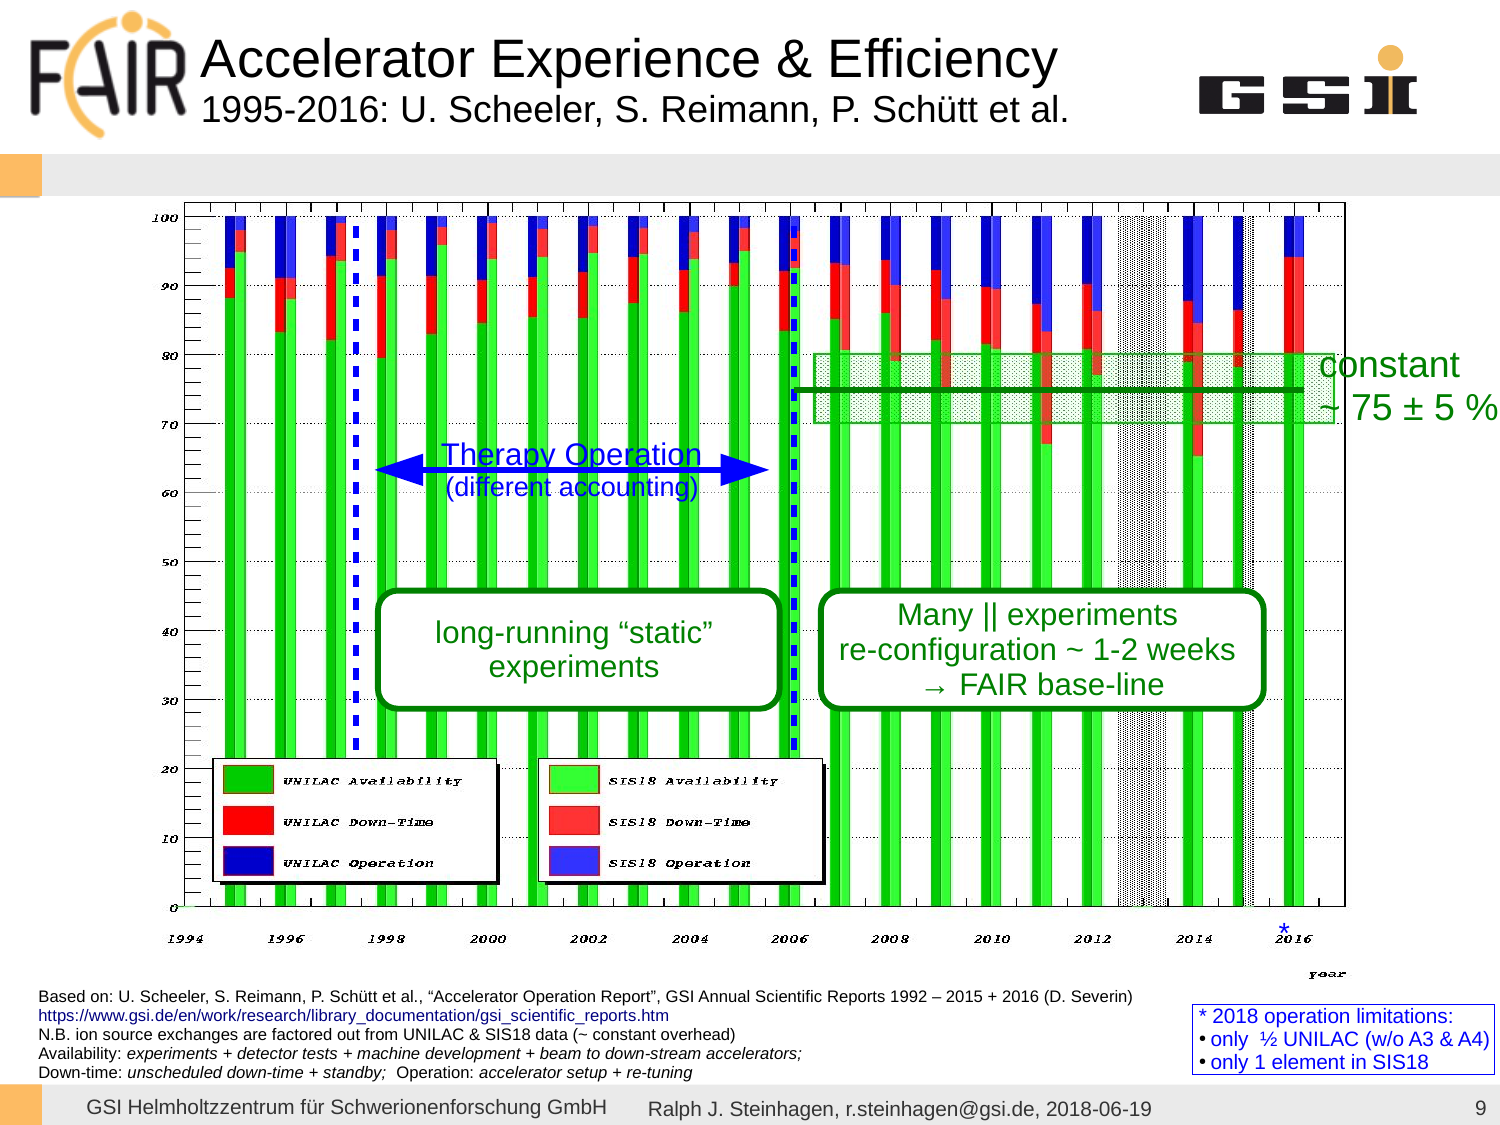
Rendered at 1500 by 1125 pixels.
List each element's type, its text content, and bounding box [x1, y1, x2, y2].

text_box Many || experiments re-configuration ~ 1-2 weeks → FAIR base-line [820, 590, 1264, 709]
title Accelerator Experience & Efficiency 1995-2016: U. Scheeler, S. Reimann, P. Schütt et al. [200, 23, 1180, 136]
picture [30, 9, 187, 141]
text_box long-running “static” experiments [377, 590, 780, 709]
text_box Based on: U. Scheeler, S. Reimann, P. Schütt et al., “Accelerator Operation Report”, GSI Annual Scientific Reports 1992 – 2015 + 2016 (D. Severin) https://www.gsi.de/en/work/research/library_documentation/gsi_scientific_reports.htm N.B. ion source exchanges are factored out from UNILAC & SIS18 data (~ constant overhead) Availability: experiments + detector tests + machine development + beam to down-stream accelerators; Down-time: unscheduled down-time + standby; Operation: accelerator setup + re-tuning [23, 980, 1241, 1090]
picture [115, 200, 1352, 1004]
picture [1197, 42, 1419, 117]
text_box constant ~ 75 ± 5 % [1303, 336, 1500, 436]
text_box * 2018 operation limitations: only ½ UNILAC (w/o A3 & A4) only 1 element in SIS18 [1192, 1004, 1495, 1075]
text_box * [1263, 909, 1305, 958]
